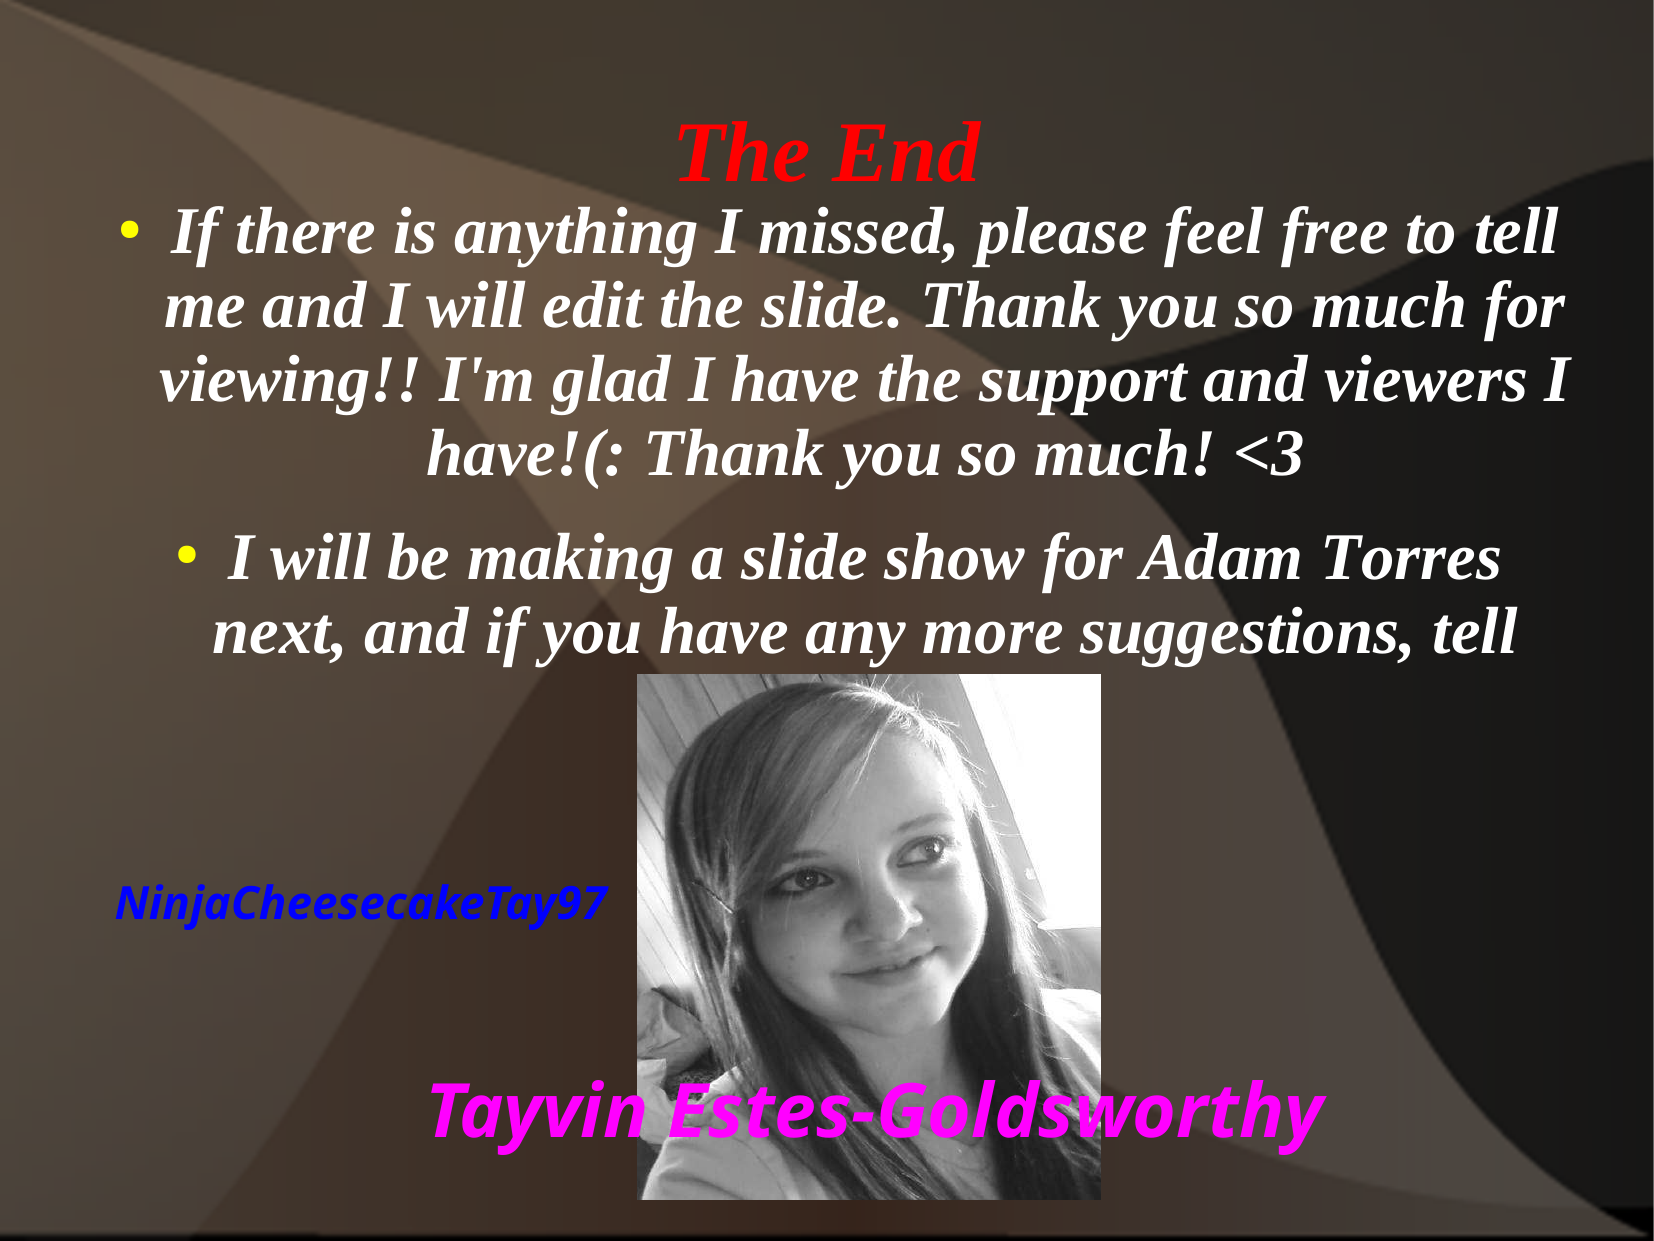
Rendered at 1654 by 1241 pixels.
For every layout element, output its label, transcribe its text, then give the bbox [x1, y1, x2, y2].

picture [0, 0, 1654, 1241]
text_box NinjaCheesecakeTay97 [99, 862, 601, 938]
list If there is anything I missed, please feel free to tell me and I will edit the slide. Thank you so much for viewing!! I'm glad I have the support and viewers I have!(: Thank you so much! <3 I will be making a slide show for Adam Torres next, and if you have any more suggestions, tell me!(: [86, 194, 1576, 1013]
title The End [82, 49, 1571, 257]
text_box Tayvin Estes-Goldsworthy [410, 1050, 1351, 1186]
